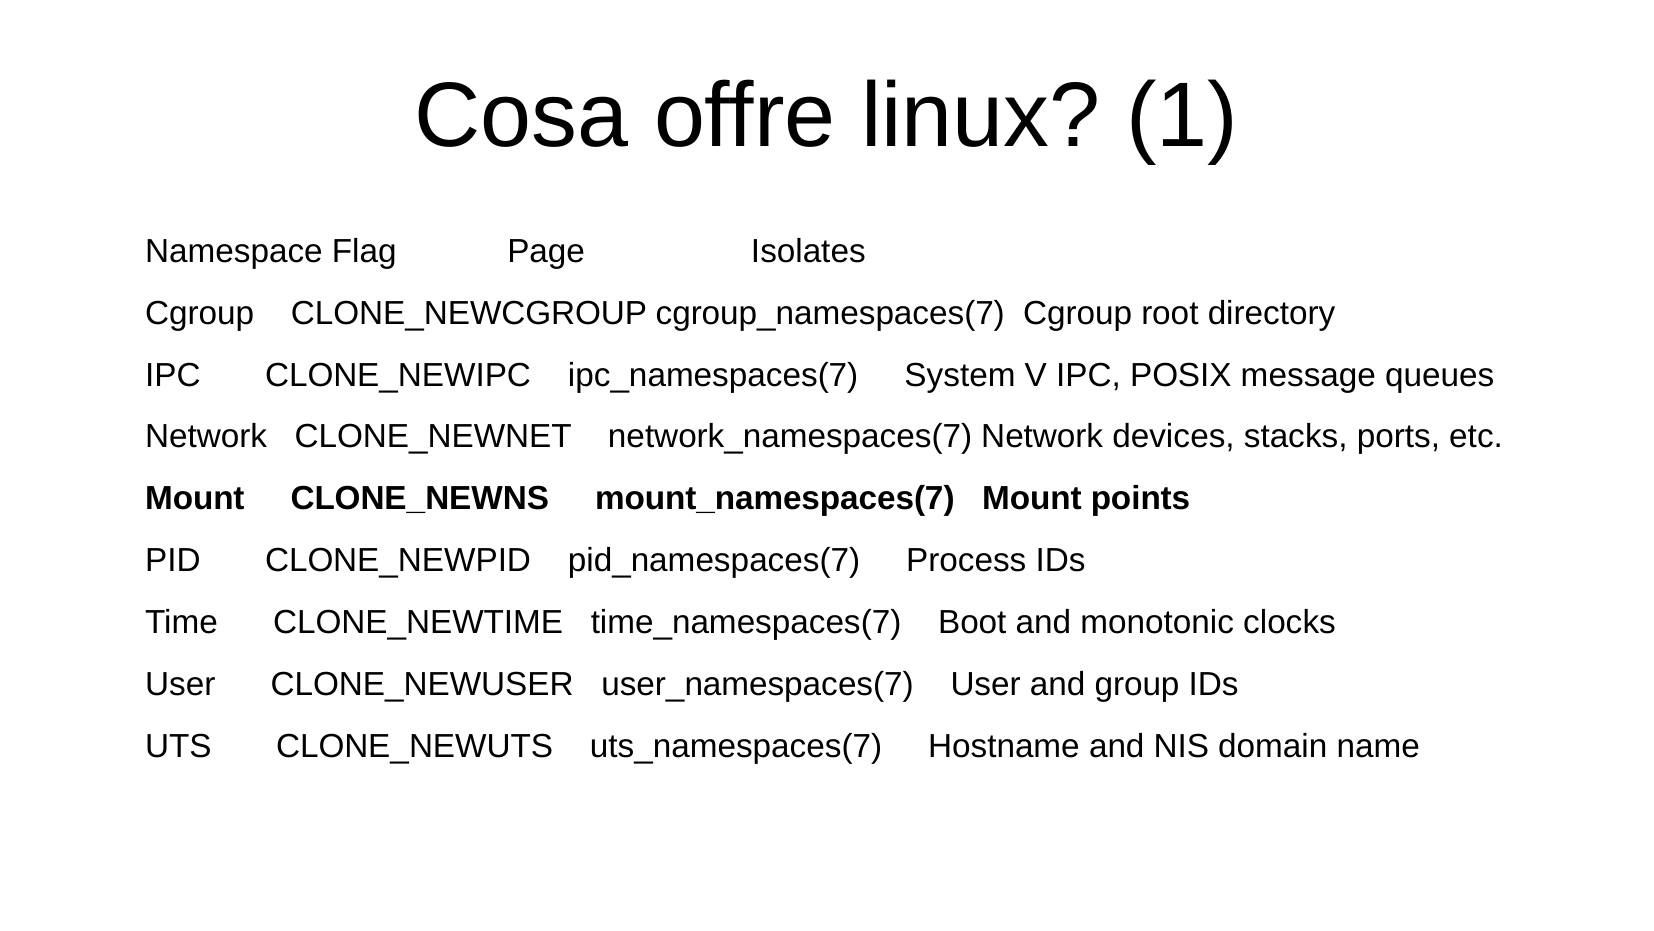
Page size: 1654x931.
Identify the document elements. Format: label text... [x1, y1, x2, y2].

title Cosa offre linux? (1) [82, 37, 1571, 193]
text_box Namespace Flag Page Isolates Cgroup CLONE_NEWCGROUP cgroup_namespaces(7) Cgroup root directory IPC CLONE_NEWIPC ipc_namespaces(7) System V IPC, POSIX message queues Network CLONE_NEWNET network_namespaces(7) Network devices, stacks, ports, etc. Mount CLONE_NEWNS mount_namespaces(7) Mount points PID CLONE_NEWPID pid_namespaces(7) Process IDs Time CLONE_NEWTIME time_namespaces(7) Boot and monotonic clocks User CLONE_NEWUSER user_namespaces(7) User and group IDs UTS CLONE_NEWUTS uts_namespaces(7) Hostname and NIS domain name [75, 225, 1613, 931]
